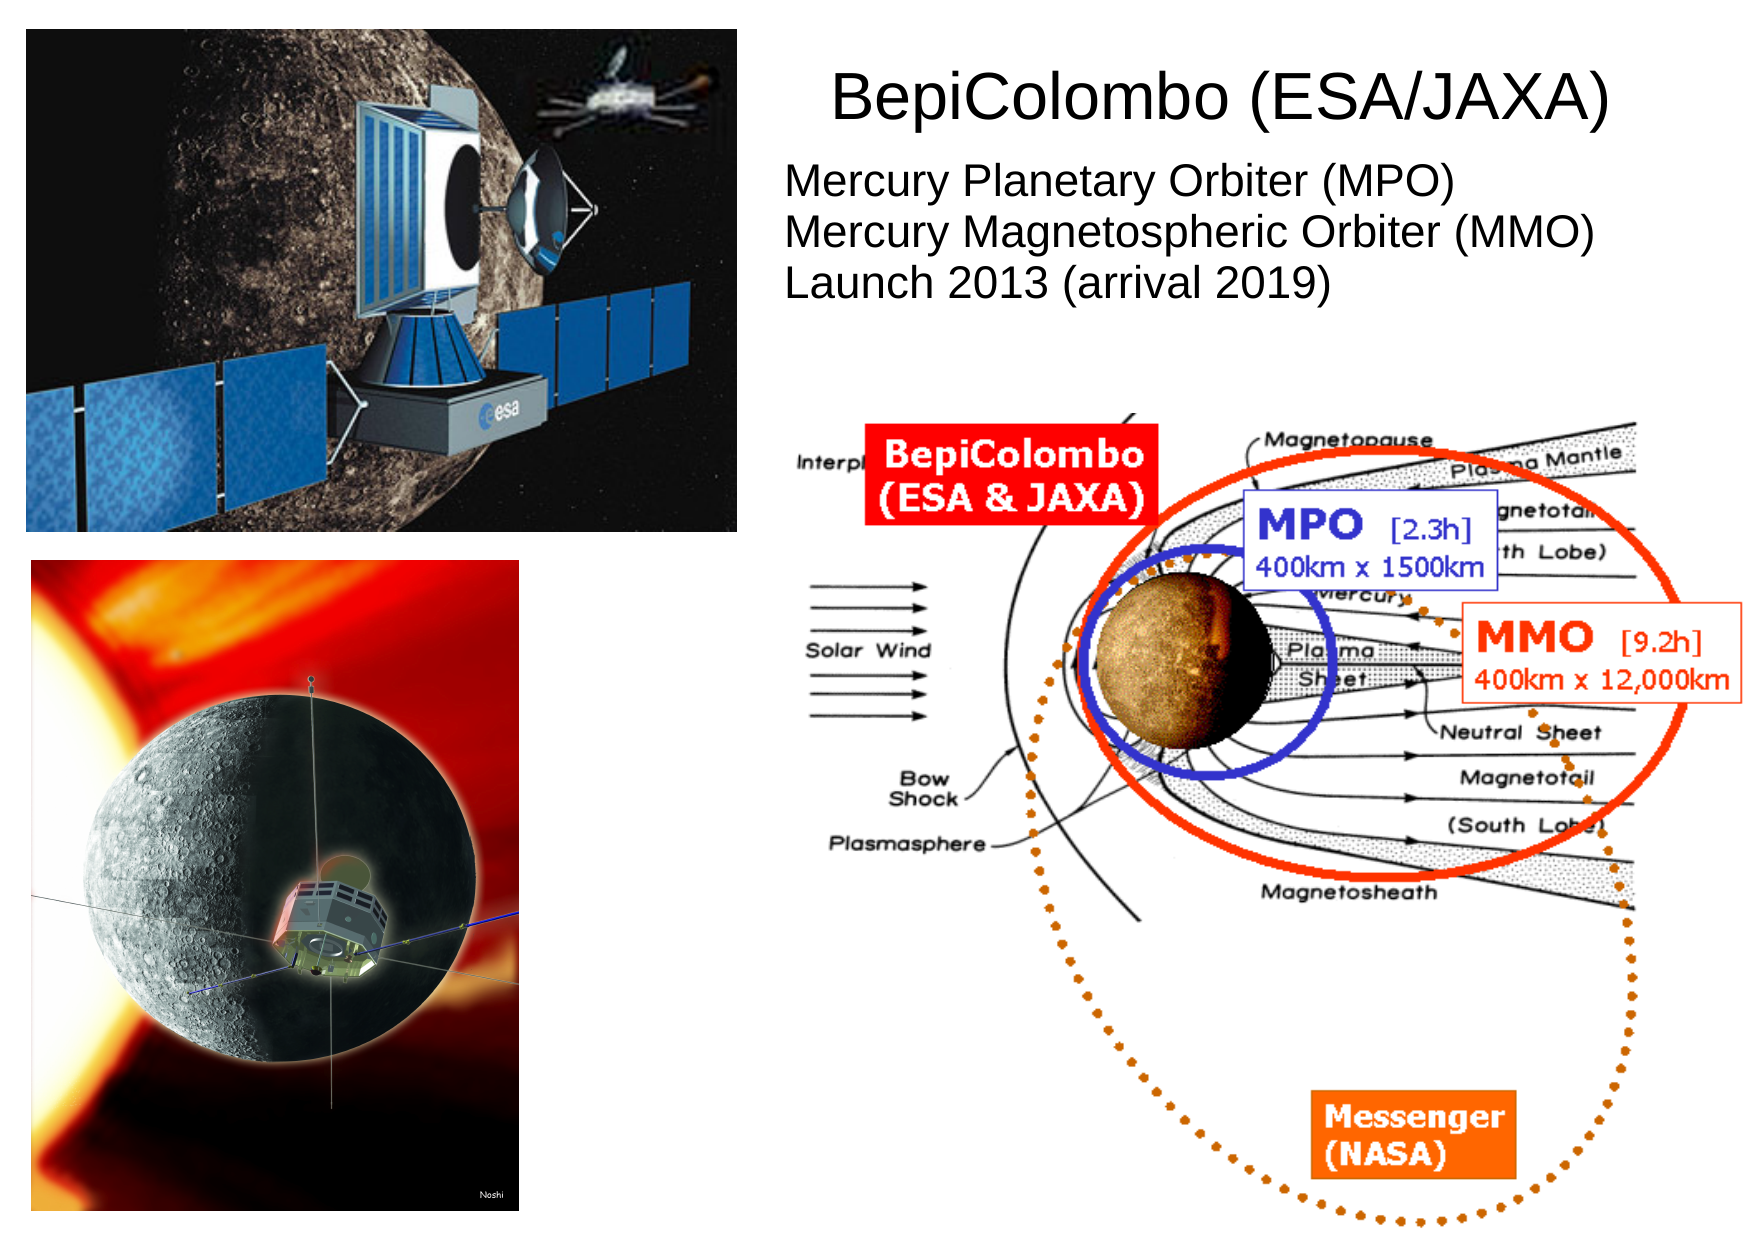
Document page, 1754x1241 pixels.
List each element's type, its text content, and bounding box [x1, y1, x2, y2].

text_box Mercury Planetary Orbiter (MPO) Mercury Magnetospheric Orbiter (MMO) Launch 2013 (arrival 2019) [751, 147, 1723, 375]
picture [31, 560, 519, 1211]
title BepiColombo (ESA/JAXA) [688, 0, 1754, 193]
picture [794, 413, 1754, 1239]
picture [26, 29, 737, 532]
